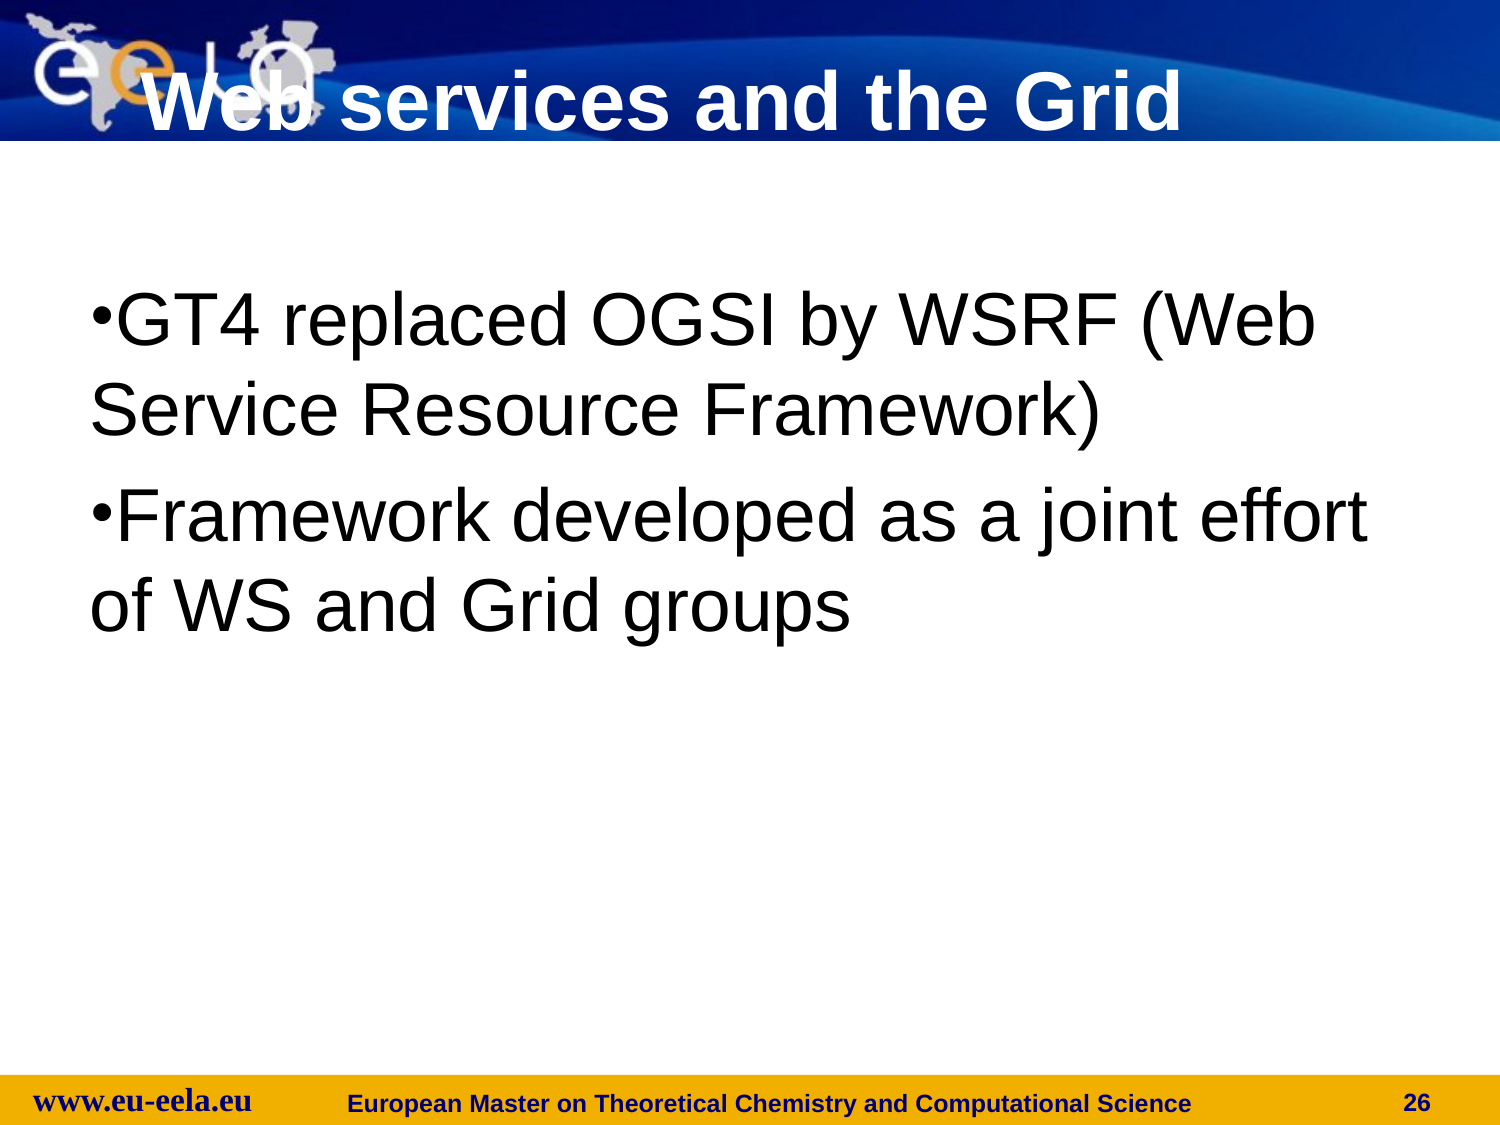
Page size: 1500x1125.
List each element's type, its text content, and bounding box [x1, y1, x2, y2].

text_box GT4 replaced OGSI by WSRF (Web Service Resource Framework) Framework developed as a joint effort of WS and Grid groups [74, 262, 1425, 1006]
text_box European Master on Theoretical Chemistry and Computational Science [332, 1080, 1388, 1125]
title Web services and the Grid [139, 10, 1490, 184]
text_box [1388, 1078, 1475, 1125]
